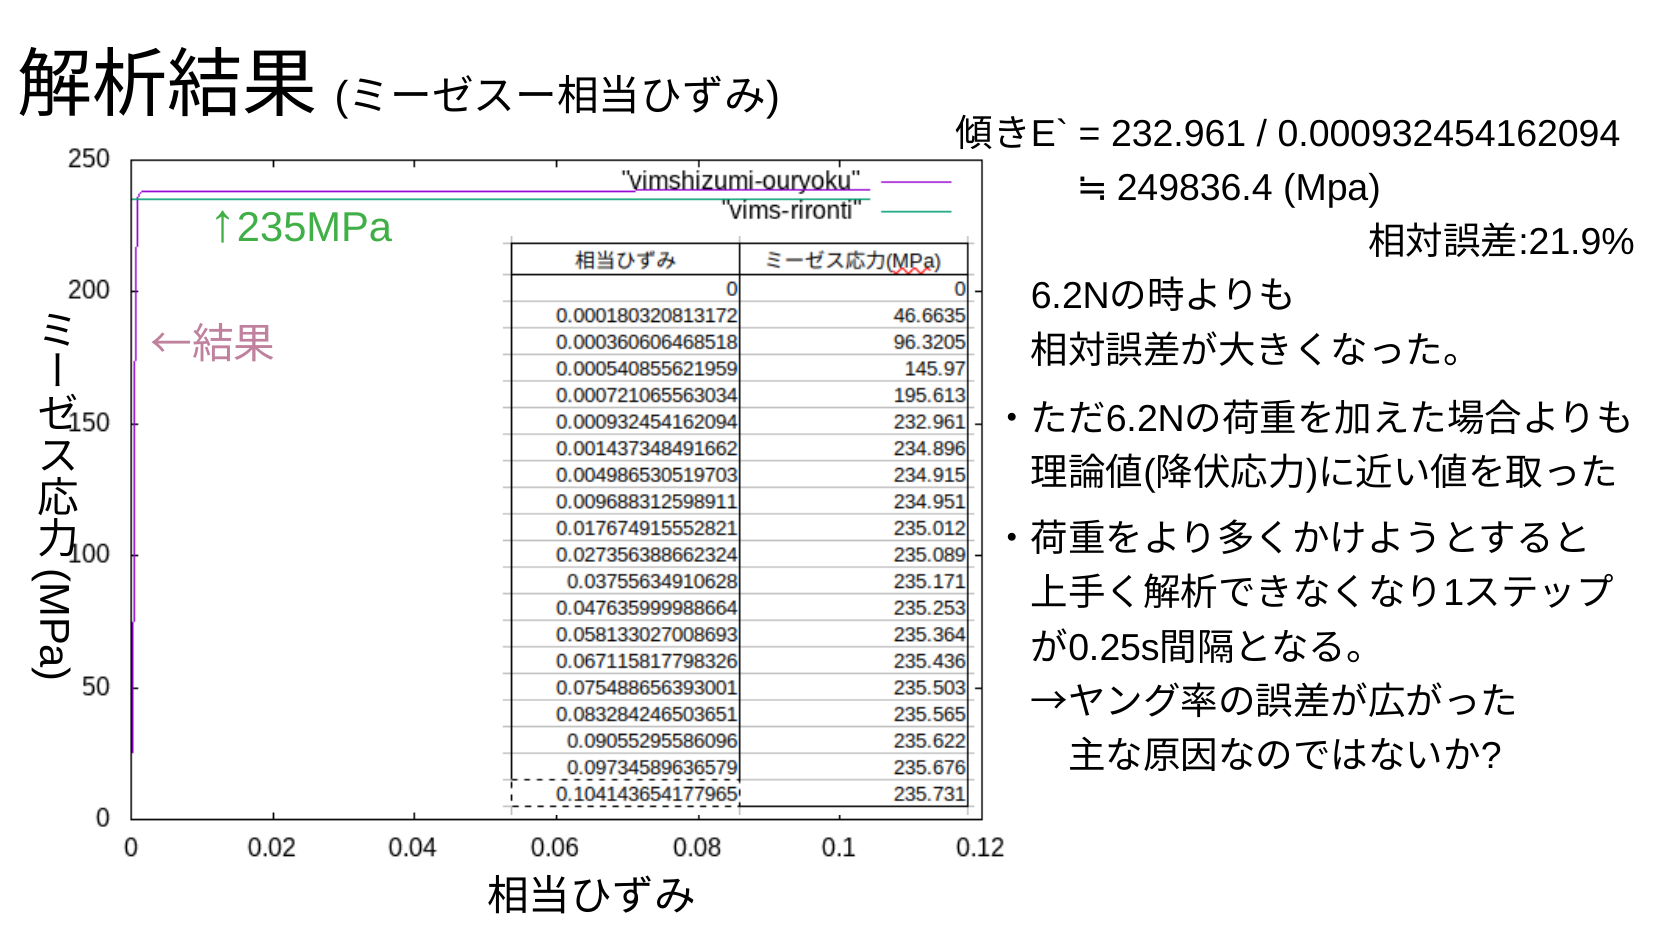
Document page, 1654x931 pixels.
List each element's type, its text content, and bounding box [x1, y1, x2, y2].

picture [29, 130, 1030, 880]
title 解析結果 (ミーゼスー相当ひずみ) [17, 0, 821, 187]
text_box 傾きE` = 232.961 / 0.000932454162094 ≒ 249836.4 (Mpa) 相対誤差:21.9% 6.2Nの時よりも 相対誤差が大きくなった。 ・ただ6.2Nの荷重を加えた場合よりも 理論値(降伏応力)に近い値を取った ・荷重をより多くかけようとすると 上手く解析できなくなり1ステップ が0.25s間隔となる。 →ヤング率の誤差が広がった 主な原因なのではないか? [903, 95, 1654, 849]
text_box ←結果 [135, 302, 402, 402]
text_box ↑235MPa [194, 184, 491, 284]
text_box 相当ひずみ [472, 854, 768, 931]
text_box ミーゼス応力 (MPa) [0, 293, 97, 756]
